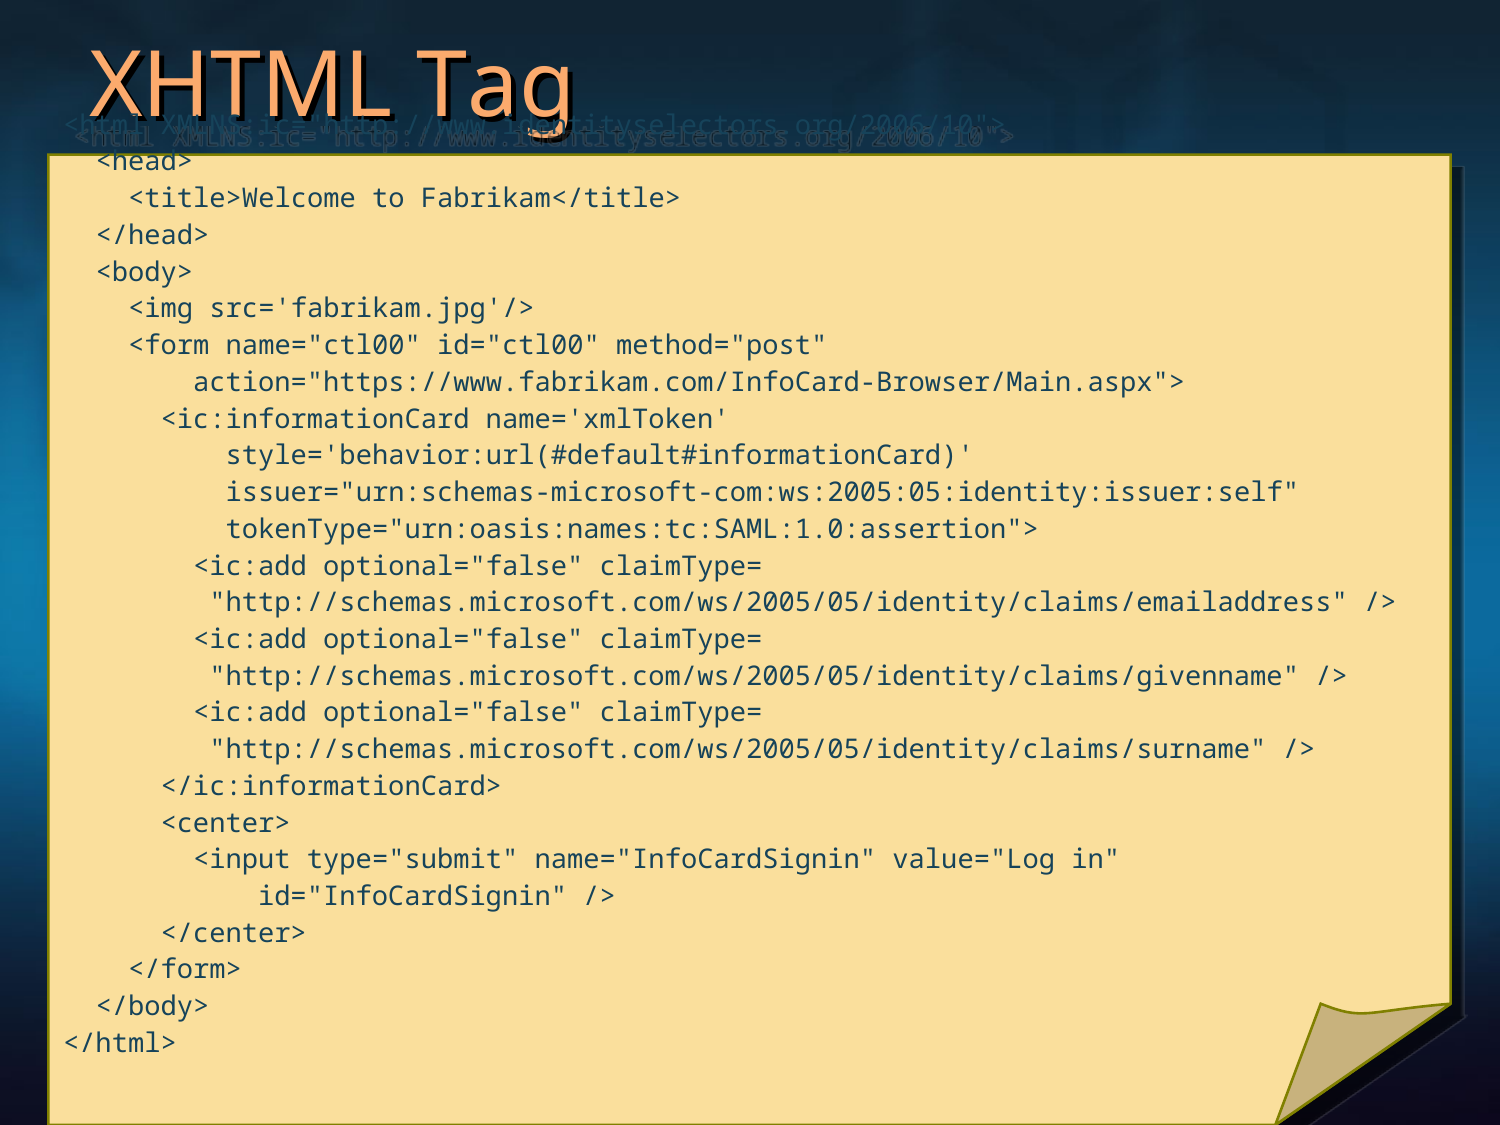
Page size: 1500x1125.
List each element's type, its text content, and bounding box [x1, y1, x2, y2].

picture [0, 0, 1500, 1125]
text_box <html XMLNS:ic="http://www.identityselectors.org/2006/10"> <head> <title>Welcome to Fabrikam</title> </head> <body> <img src='fabrikam.jpg'/> <form name="ctl00" id="ctl00" method="post" action="https://www.fabrikam.com/InfoCard-Browser/Main.aspx"> <ic:informationCard name='xmlToken' style='behavior:url(#default#informationCard)' issuer="urn:schemas-microsoft-com:ws:2005:05:identity:issuer:self" tokenType="urn:oasis:names:tc:SAML:1.0:assertion"> <ic:add optional="false" claimType= "http://schemas.microsoft.com/ws/2005/05/identity/claims/emailaddress" /> <ic:add optional="false" claimType= "http://schemas.microsoft.com/ws/2005/05/identity/claims/givenname" /> <ic:add optional="false" claimType= "http://schemas.microsoft.com/ws/2005/05/identity/claims/surname" /> </ic:informationCard> <center> <input type="submit" name="InfoCardSignin" value="Log in" id="InfoCardSignin" /> </center> </form> </body> </html> [48, 154, 1451, 1125]
title XHTML Tag [74, 24, 1425, 133]
